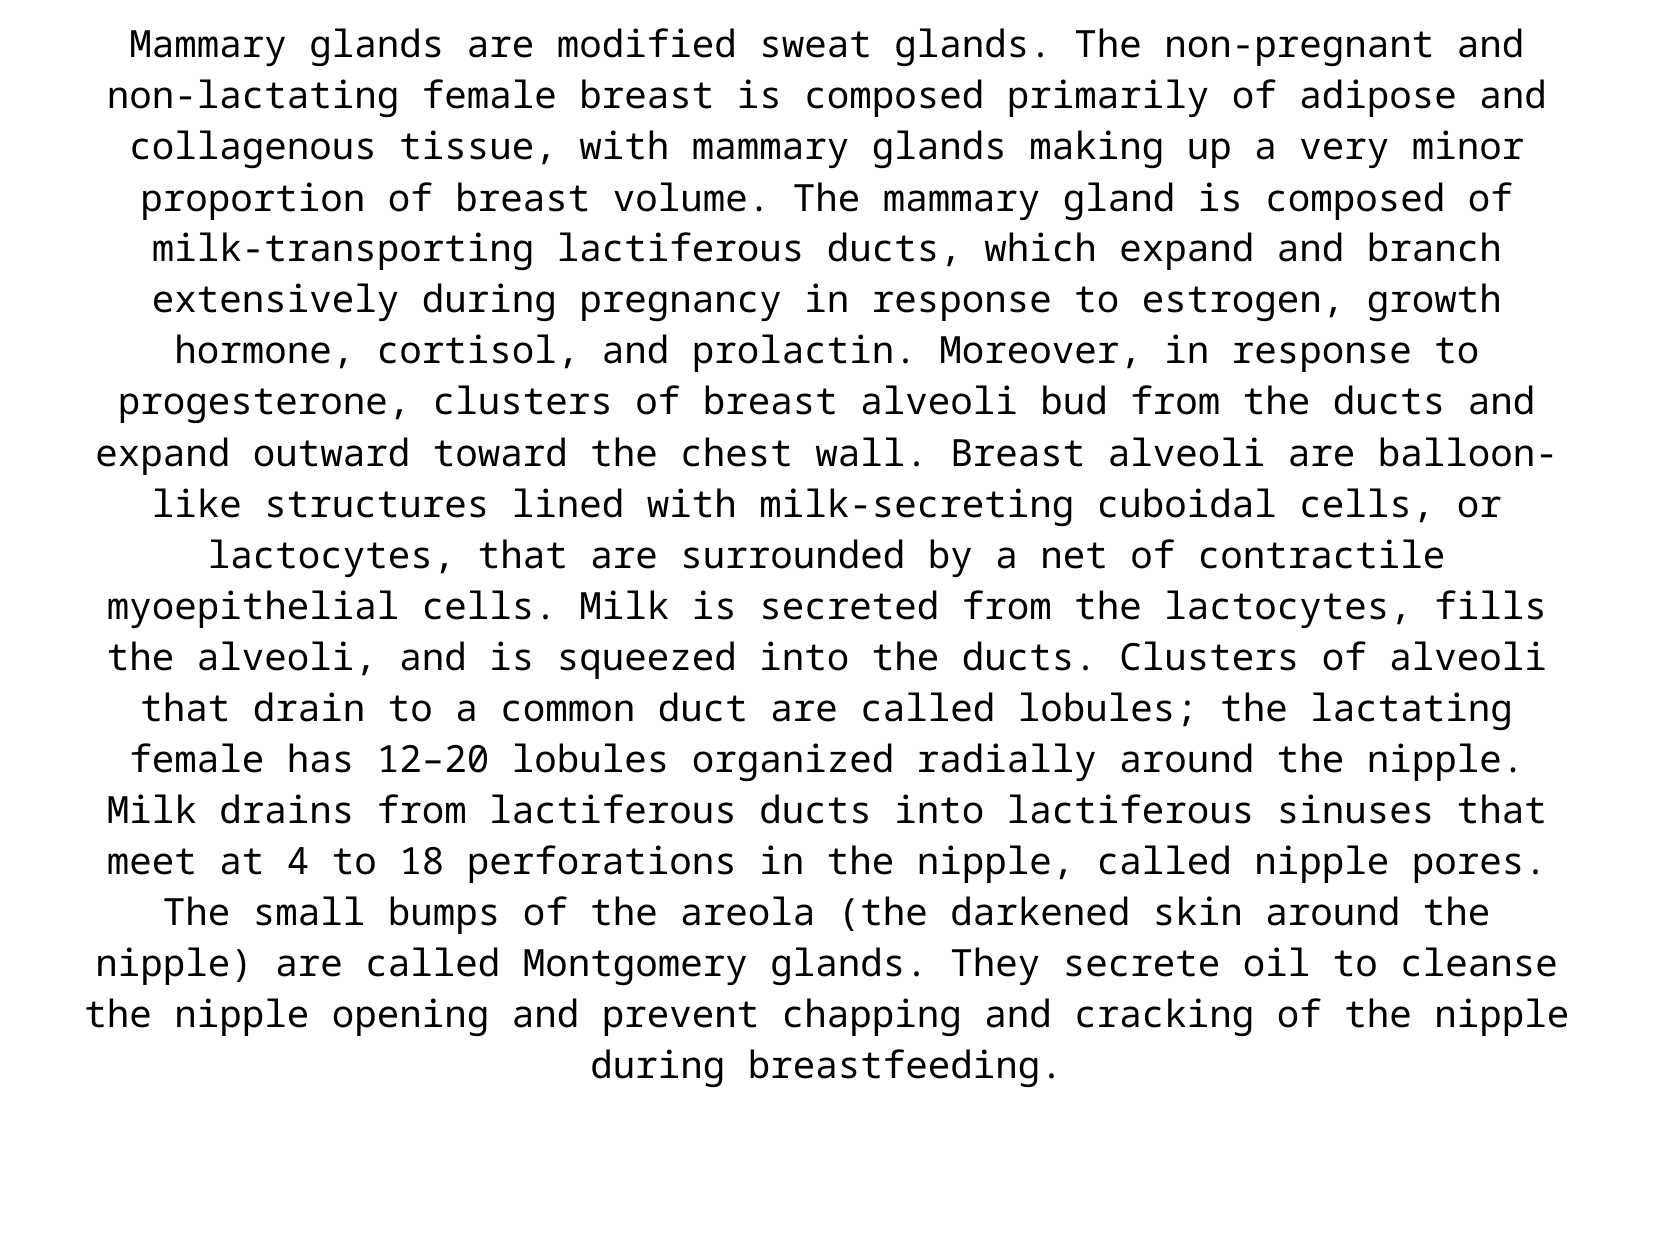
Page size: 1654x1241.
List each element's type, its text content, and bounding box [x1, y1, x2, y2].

subtitle Structure of the Lactating Breast Mammary glands are modified sweat glands. The non-pregnant and non-lactating female breast is composed primarily of adipose and collagenous tissue, with mammary glands making up a very minor proportion of breast volume. The mammary gland is composed of milk-transporting lactiferous ducts, which expand and branch extensively during pregnancy in response to estrogen, growth hormone, cortisol, and prolactin. Moreover, in response to progesterone, clusters of breast alveoli bud from the ducts and expand outward toward the chest wall. Breast alveoli are balloon-like structures lined with milk-secreting cuboidal cells, or lactocytes, that are surrounded by a net of contractile myoepithelial cells. Milk is secreted from the lactocytes, fills the alveoli, and is squeezed into the ducts. Clusters of alveoli that drain to a common duct are called lobules; the lactating female has 12–20 lobules organized radially around the nipple. Milk drains from lactiferous ducts into lactiferous sinuses that meet at 4 to 18 perforations in the nipple, called nipple pores. The small bumps of the areola (the darkened skin around the nipple) are called Montgomery glands. They secrete oil to cleanse the nipple opening and prevent chapping and cracking of the nipple during breastfeeding. [82, 48, 1571, 1008]
